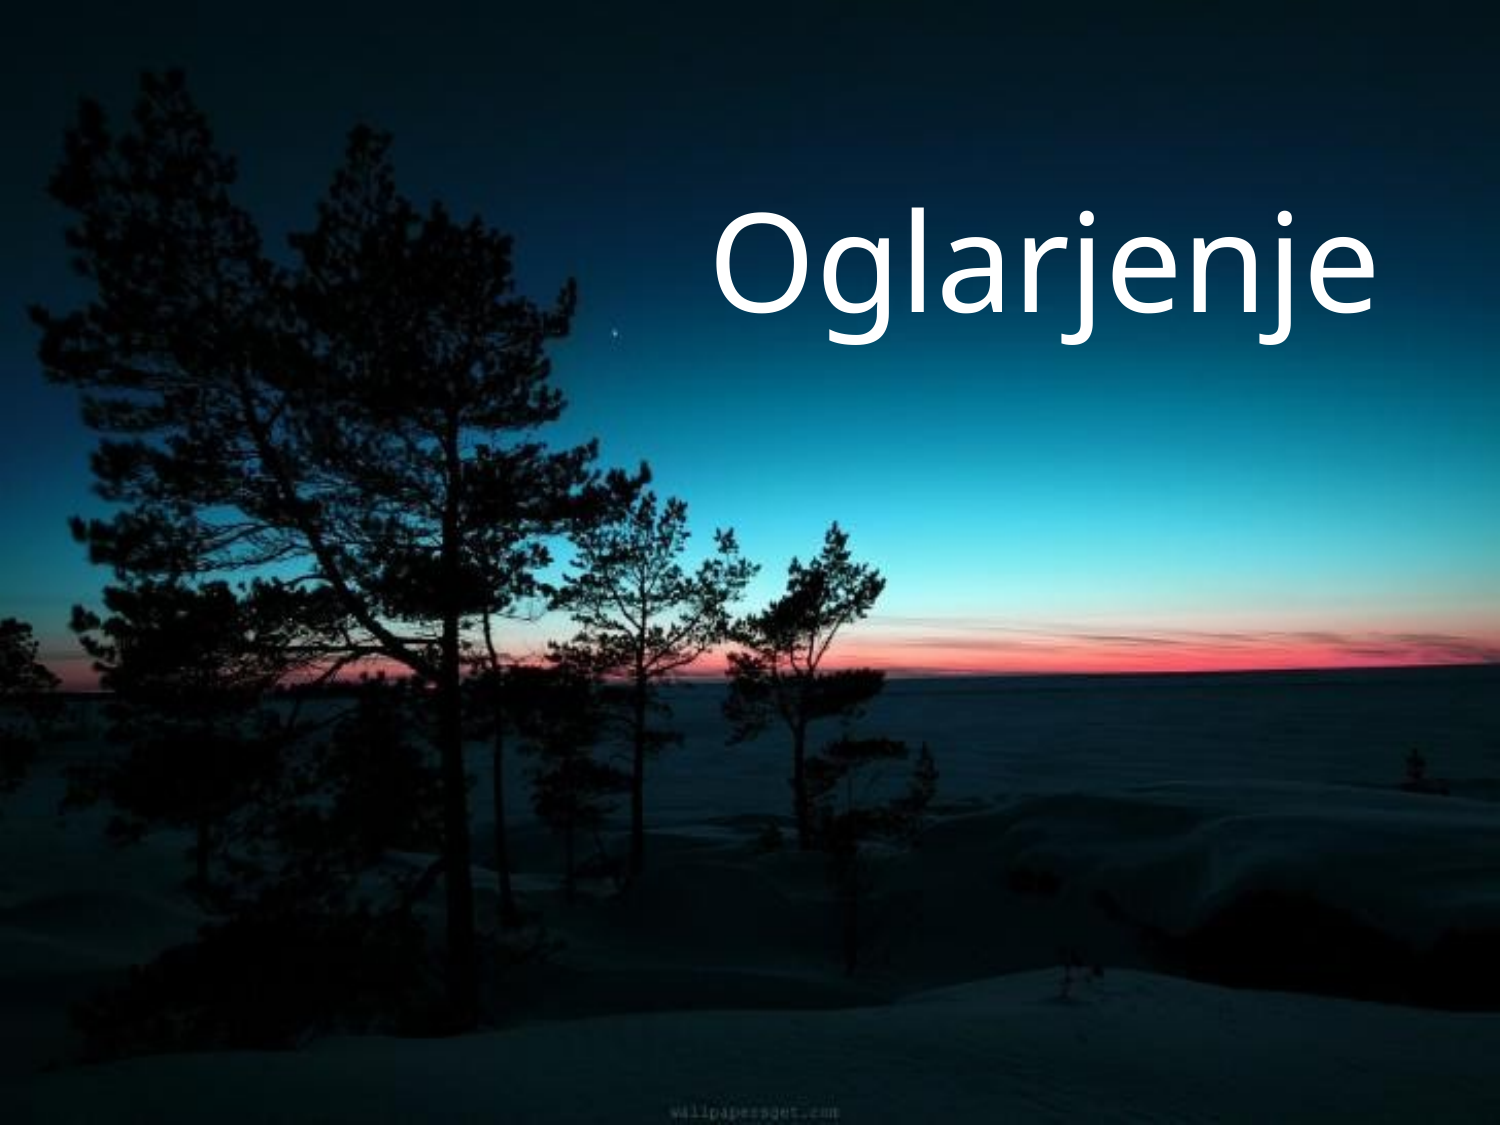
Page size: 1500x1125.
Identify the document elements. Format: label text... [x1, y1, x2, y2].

picture [0, 0, 1500, 1125]
picture [66, 509, 79, 515]
title Oglarjenje [407, 137, 1500, 379]
picture [65, 485, 72, 494]
